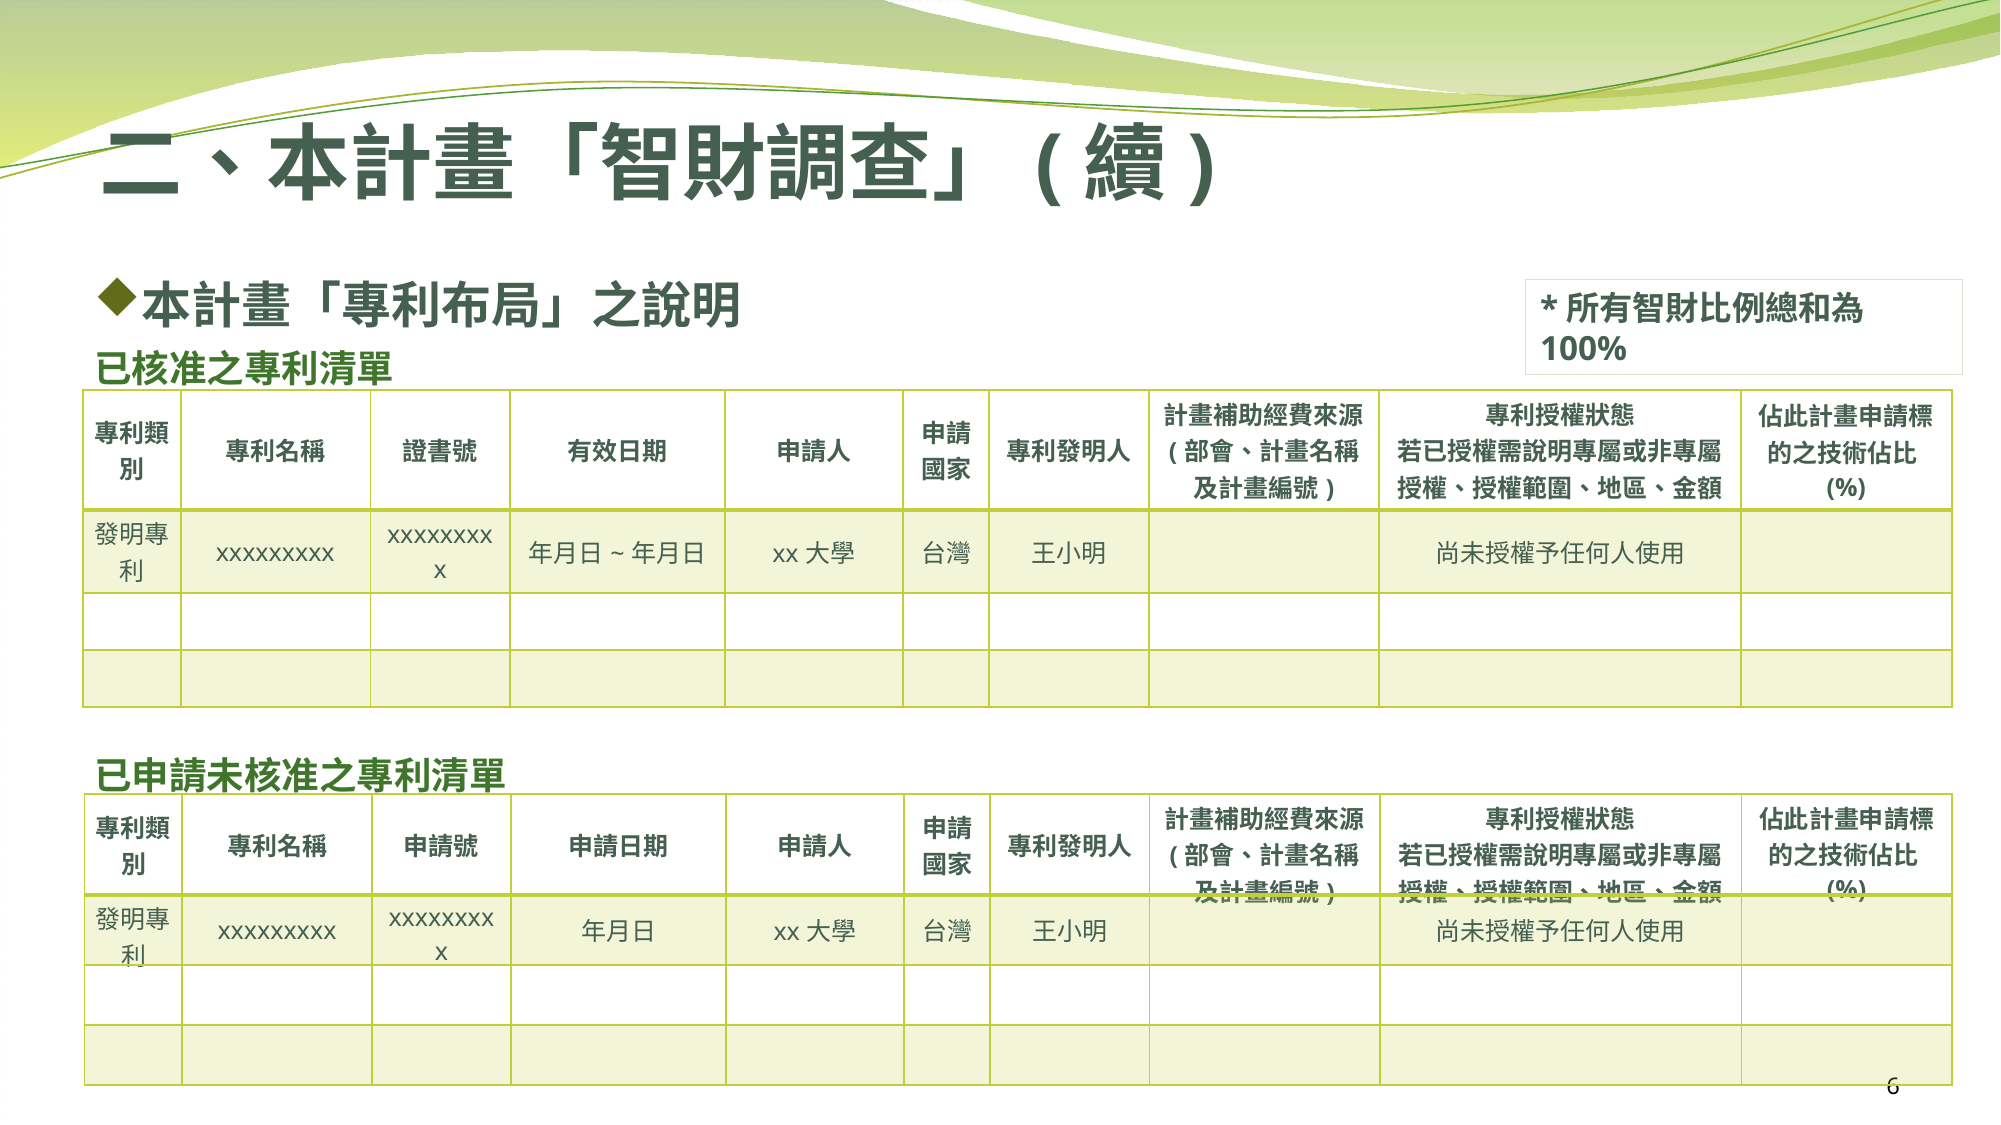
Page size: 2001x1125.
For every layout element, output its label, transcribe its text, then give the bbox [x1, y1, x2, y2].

table_header 專利授權狀態 若已授權需說明專屬或非專屬授權、授權範圍、地區、金額 [1381, 805, 1741, 893]
table_cell [905, 966, 989, 1024]
table_cell 台灣 [904, 512, 988, 592]
table_header 有效日期 [511, 398, 724, 508]
table_cell xxxxxxxxx [373, 897, 510, 964]
table_header 專利發明人 [990, 398, 1148, 508]
table_header 計畫補助經費來源 (部會、計畫名稱及計畫編號) [1150, 398, 1378, 508]
table_cell [182, 594, 370, 649]
table_cell [1380, 594, 1740, 649]
table_cell [1742, 897, 1951, 964]
table_header 專利名稱 [182, 398, 370, 508]
table_cell [373, 1026, 510, 1084]
table_cell [1381, 966, 1741, 1024]
table_header 佔此計畫申請標的之技術佔比(%) [1742, 391, 1951, 508]
table_cell [991, 966, 1149, 1024]
table_cell xx大學 [727, 897, 903, 964]
table_header 專利類別 [84, 398, 180, 508]
table_cell [727, 1026, 903, 1084]
table_header 專利類別 [85, 805, 181, 893]
table_cell [727, 966, 903, 1024]
table_header 專利發明人 [991, 805, 1149, 893]
table_header 佔此計畫申請標的之技術佔比(%) [1742, 795, 1951, 893]
table_cell 王小明 [991, 897, 1149, 964]
table_cell [183, 1026, 371, 1084]
table_cell [726, 594, 902, 649]
table_cell [371, 594, 509, 649]
table_cell xxxxxxxxx [183, 897, 371, 964]
table_cell [511, 594, 724, 649]
table_header 申請國家 [905, 805, 989, 893]
table_cell [1380, 651, 1740, 706]
table_cell 年月日 [512, 897, 725, 964]
table_cell xx大學 [726, 512, 902, 592]
table_cell [990, 594, 1148, 649]
table_cell [511, 651, 724, 706]
table_header 計畫補助經費來源 (部會、計畫名稱及計畫編號) [1150, 805, 1379, 893]
title 二、本計畫「智財調查」(續) [99, 85, 1900, 211]
table_cell [373, 966, 510, 1024]
table_cell [84, 594, 180, 649]
table_cell [905, 1026, 989, 1084]
table_cell [85, 966, 181, 1024]
table_cell 尚未授權予任何人使用 [1381, 897, 1741, 964]
table_cell [726, 651, 902, 706]
table_cell 發明專利 [85, 897, 181, 964]
slide_number <編號> [1733, 1086, 1900, 1103]
table_cell [1150, 897, 1379, 964]
table_cell [904, 651, 988, 706]
table_cell xxxxxxxxx [371, 512, 509, 592]
table_cell [1150, 594, 1378, 649]
table_cell 王小明 [990, 512, 1148, 592]
table_cell [991, 1026, 1149, 1084]
text_box 已核准之專利清單 [79, 315, 1817, 398]
list 本計畫「專利布局」之說明 [79, 235, 1914, 315]
table_cell [84, 651, 180, 706]
table_header 專利授權狀態 若已授權需說明專屬或非專屬授權、授權範圍、地區、金額 [1380, 398, 1740, 508]
table_cell [1381, 1026, 1741, 1084]
table_cell [1150, 651, 1378, 706]
table_cell 台灣 [905, 897, 989, 964]
table_cell [1742, 1026, 1951, 1084]
table_cell 發明專利 [84, 512, 180, 592]
table_cell [512, 1026, 725, 1084]
table_cell [1742, 966, 1951, 1024]
table_cell [1742, 512, 1951, 592]
table_cell [1150, 966, 1379, 1024]
table_cell [1742, 594, 1951, 649]
table_cell [512, 966, 725, 1024]
table_header 申請人 [727, 805, 903, 893]
table_cell [1742, 651, 1951, 706]
table_cell [1150, 512, 1378, 592]
table_cell [904, 594, 988, 649]
table_cell [85, 1026, 181, 1084]
table_cell [990, 651, 1148, 706]
table_header 證書號 [371, 398, 509, 508]
text_box *所有智財比例總和為100% [1525, 279, 1963, 375]
table_header 申請人 [726, 398, 902, 508]
table_cell [371, 651, 509, 706]
table_cell [182, 651, 370, 706]
table_cell 尚未授權予任何人使用 [1380, 512, 1740, 592]
text_box 已申請未核准之專利清單 [79, 722, 1817, 805]
table_cell [183, 966, 371, 1024]
table_header 申請號 [373, 805, 510, 893]
table_header 申請日期 [512, 805, 725, 893]
table_cell xxxxxxxxx [182, 512, 370, 592]
table_header 申請國家 [904, 398, 988, 508]
table_cell 年月日~年月日 [511, 512, 724, 592]
table_header 專利名稱 [183, 805, 371, 893]
table_cell [1150, 1026, 1379, 1084]
